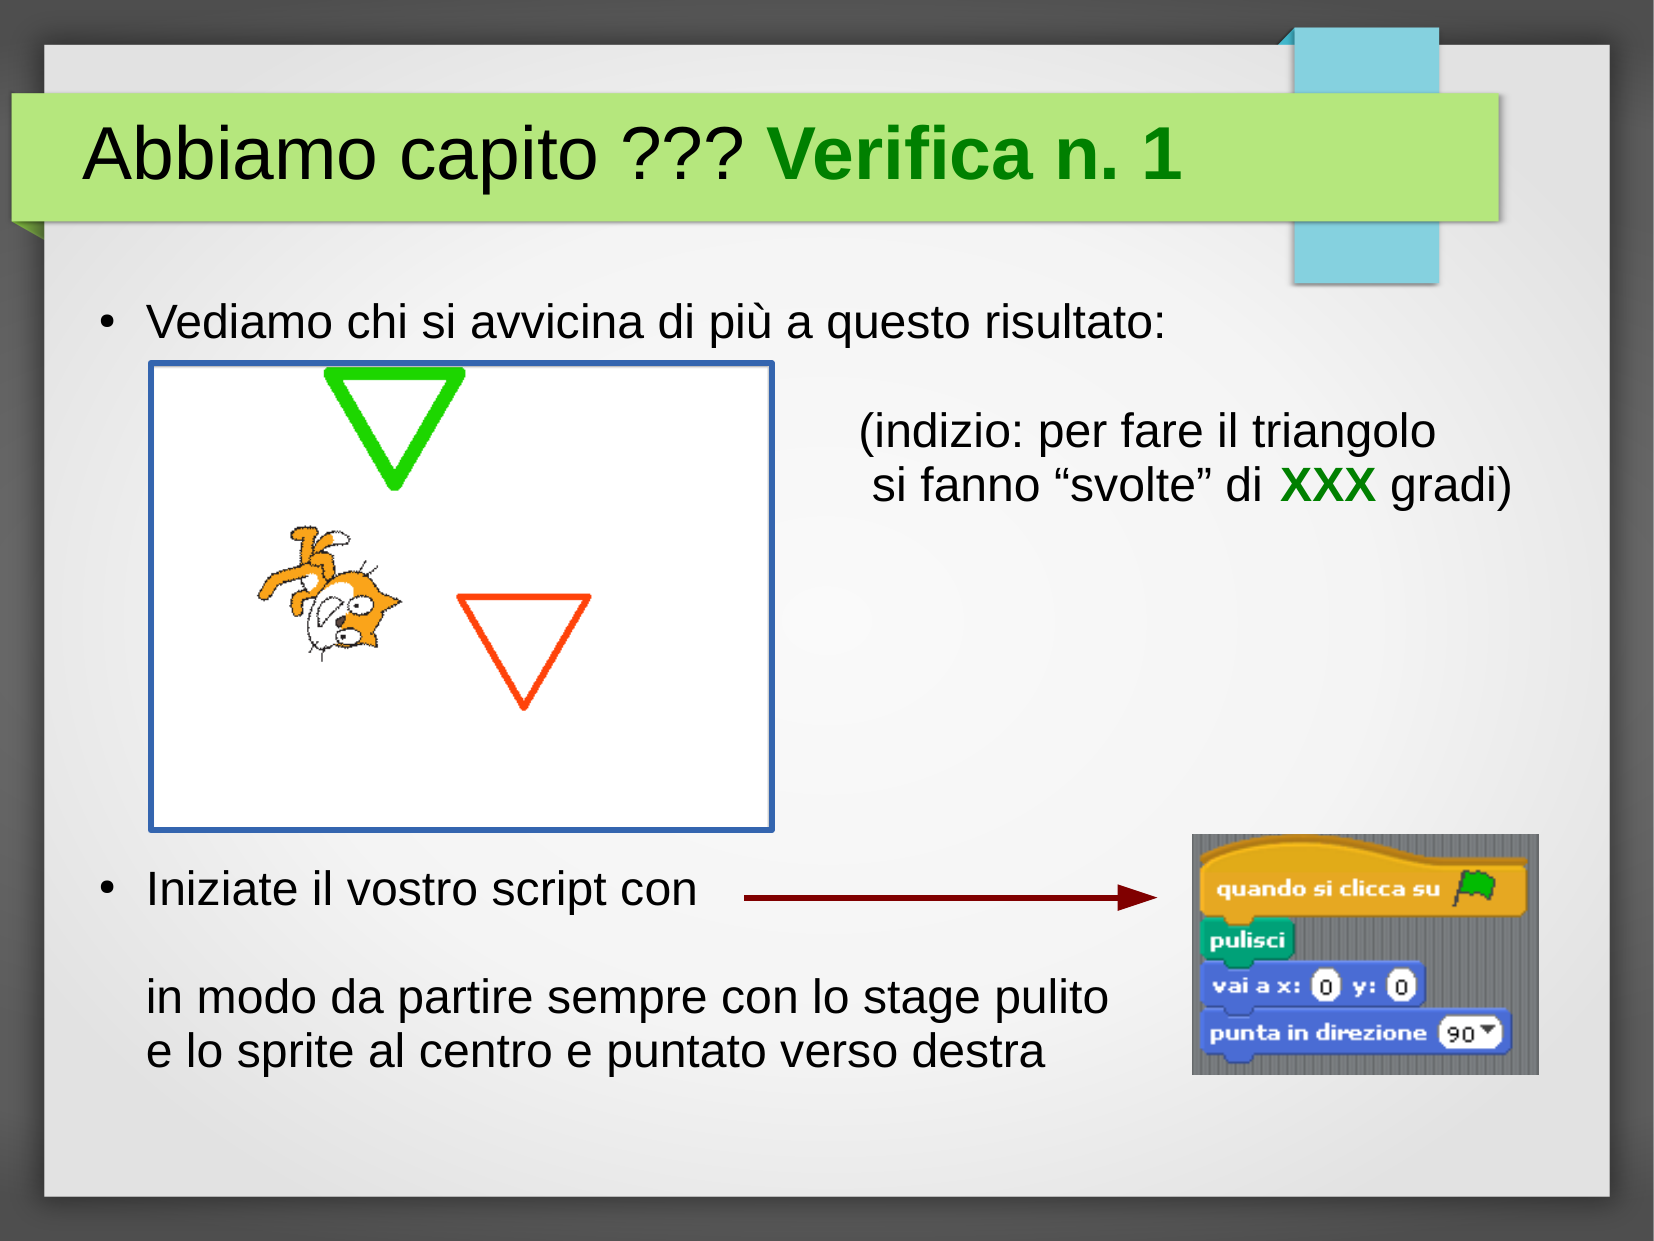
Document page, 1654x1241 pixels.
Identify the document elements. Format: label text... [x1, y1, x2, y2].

title Abbiamo capito ??? Verifica n. 1 [82, 94, 1264, 213]
list Vediamo chi si avvicina di più a questo risultato: (indizio: per fare il triangolo si fanno “svolte” di XXX gradi) Iniziate il vostro script con in modo da partire sempre con lo stage pulito e lo sprite al centro e puntato verso destra [82, 295, 1571, 1087]
picture [0, 0, 1654, 1241]
